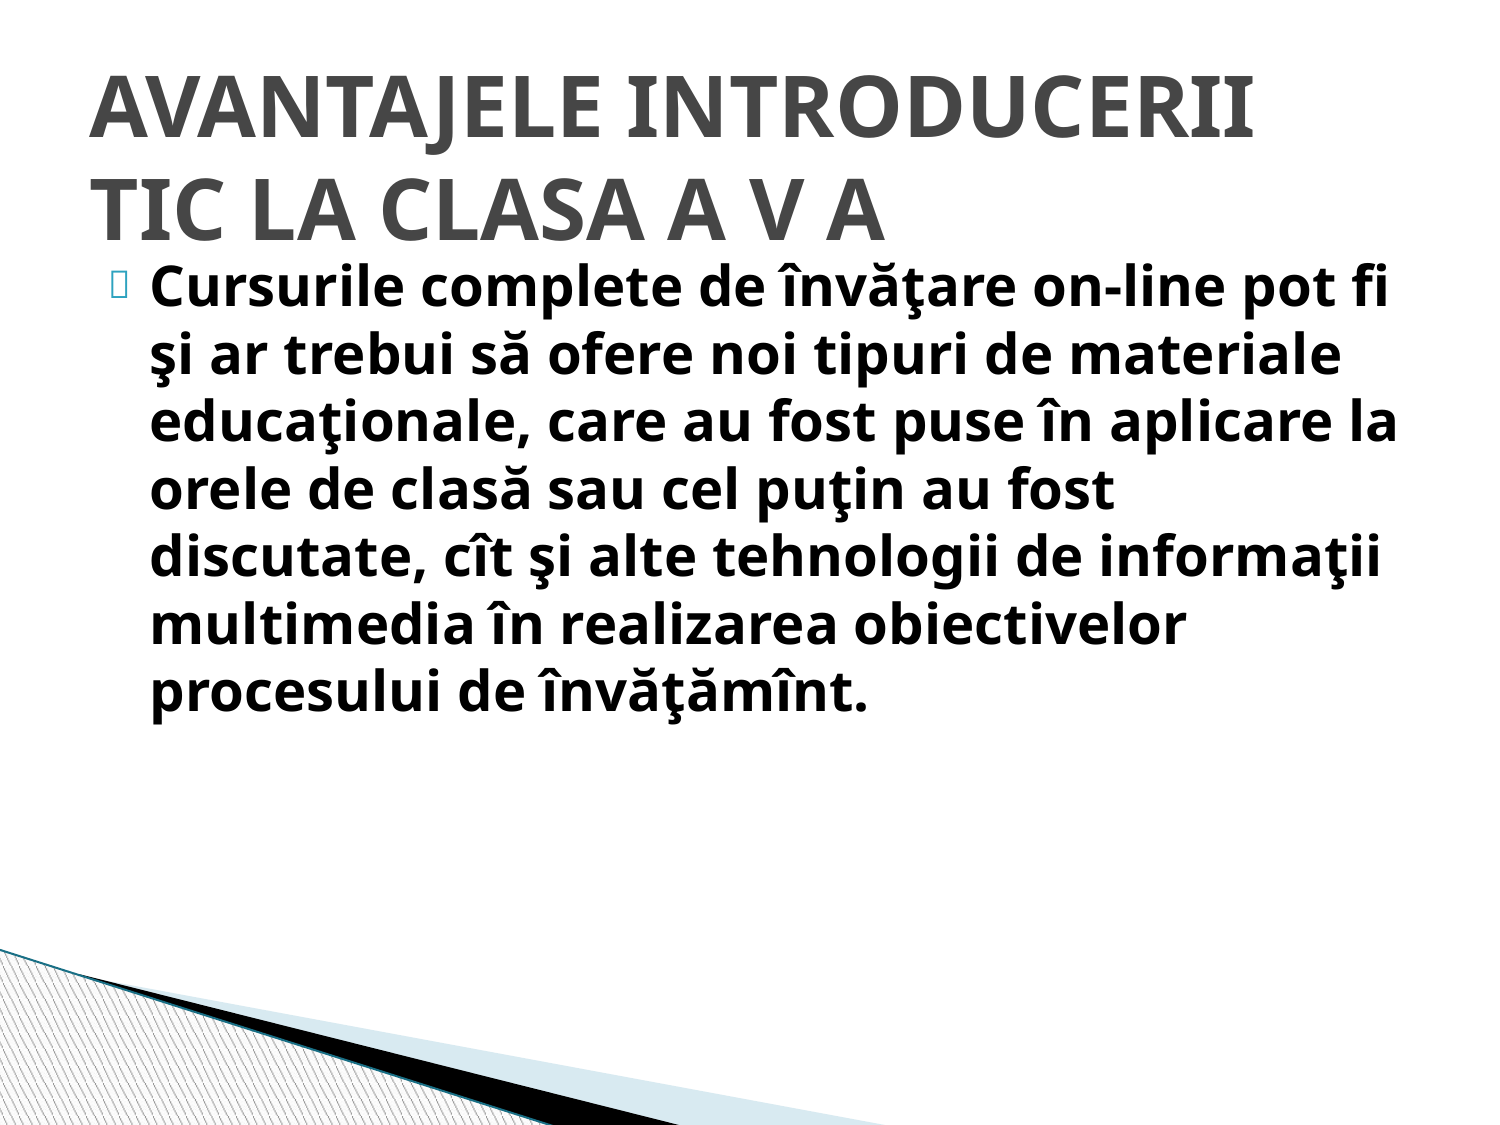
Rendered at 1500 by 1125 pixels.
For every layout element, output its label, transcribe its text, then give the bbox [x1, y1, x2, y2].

picture [0, 952, 543, 1125]
list Cursurile complete de învăţare on-line pot fi şi ar trebui să ofere noi tipuri de materiale educaţionale, care au fost puse în aplicare la orele de clasă sau cel puţin au fost discutate, cît şi alte tehnologii de informaţii multimedia în realizarea obiectivelor procesului de învăţămînt. [75, 243, 1425, 986]
title AVANTAJELE INTRODUCERII TIC LA CLASA A V A [75, 45, 1425, 233]
